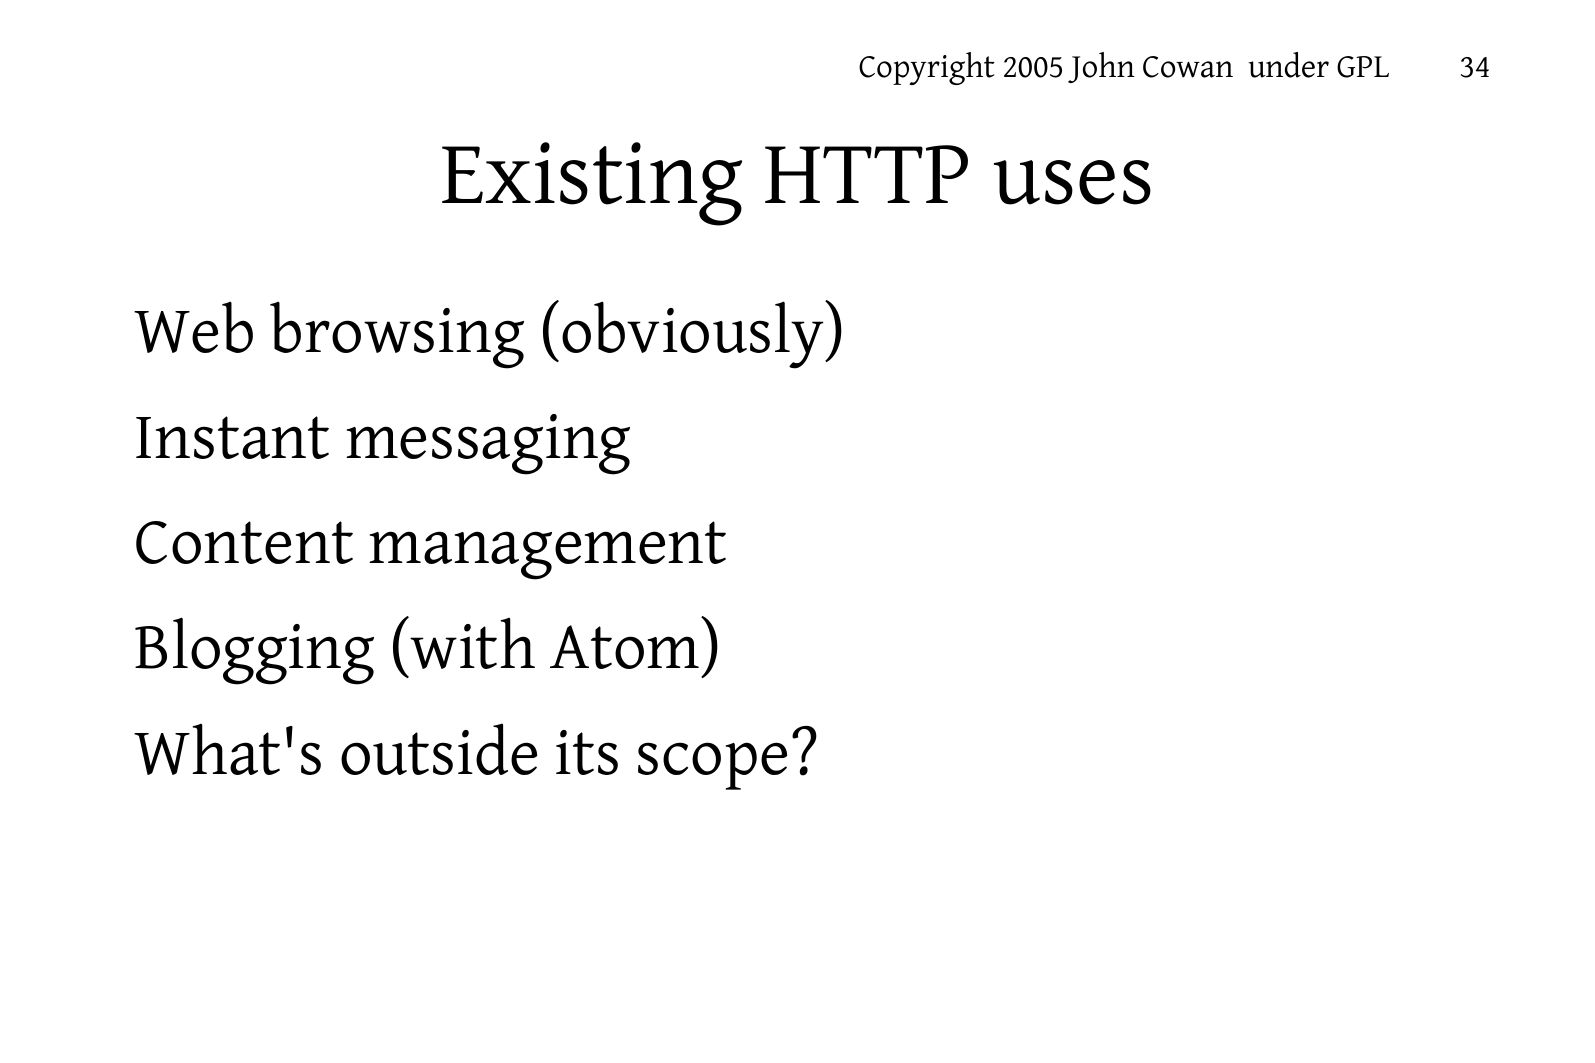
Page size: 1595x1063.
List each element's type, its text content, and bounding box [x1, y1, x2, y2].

list Web browsing (obviously) Instant messaging Content management Blogging (with Atom) What's outside its scope? [117, 295, 1479, 966]
title Existing HTTP uses [117, 88, 1479, 266]
